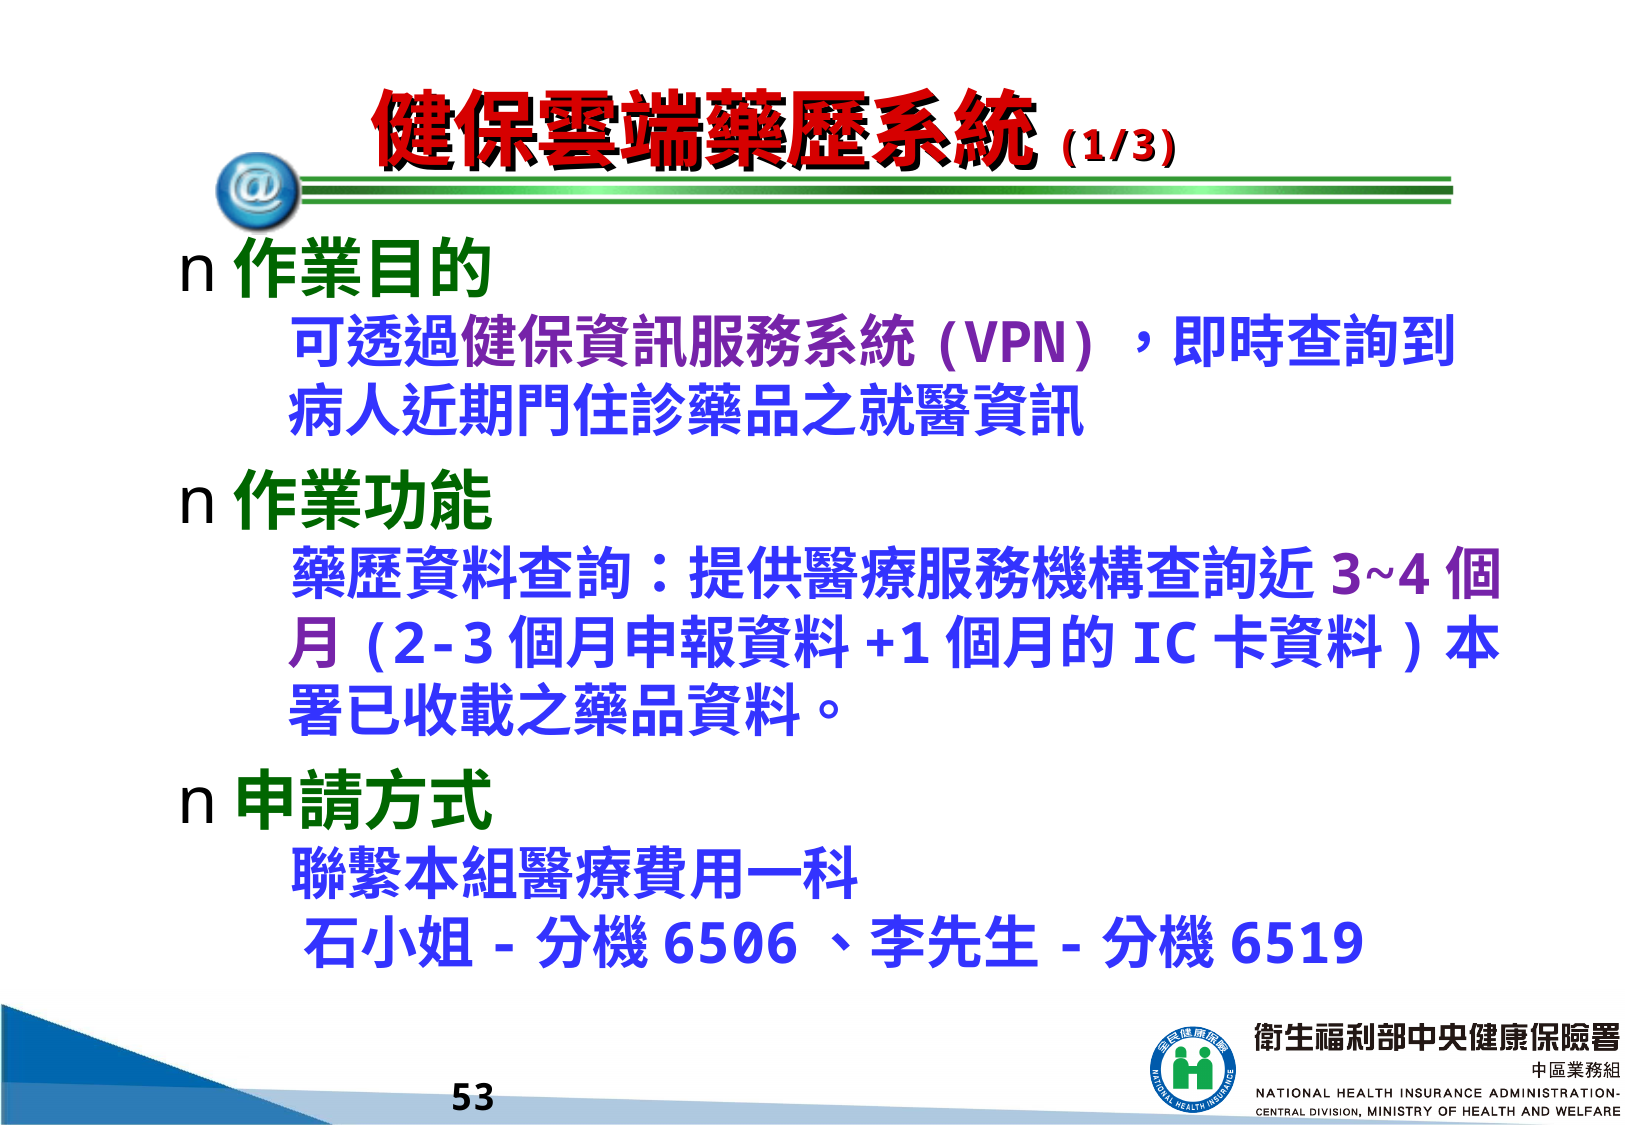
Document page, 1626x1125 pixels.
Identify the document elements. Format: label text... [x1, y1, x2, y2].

title 健保雲端藥歷系統(1/3) [292, 54, 1562, 198]
text_box [435, 1065, 815, 1125]
list 作業目的 可透過健保資訊服務系統(VPN)，即時查詢到病人近期門住診藥品之就醫資訊 作業功能 藥歷資料查詢：提供醫療服務機構查詢近3~4個月(2-3個月申報資料+1個月的IC卡資料)本署已收載之藥品資料。 申請方式 聯繫本組醫療費用一科 石小姐-分機6506、李先生-分機6519 [162, 220, 1522, 988]
